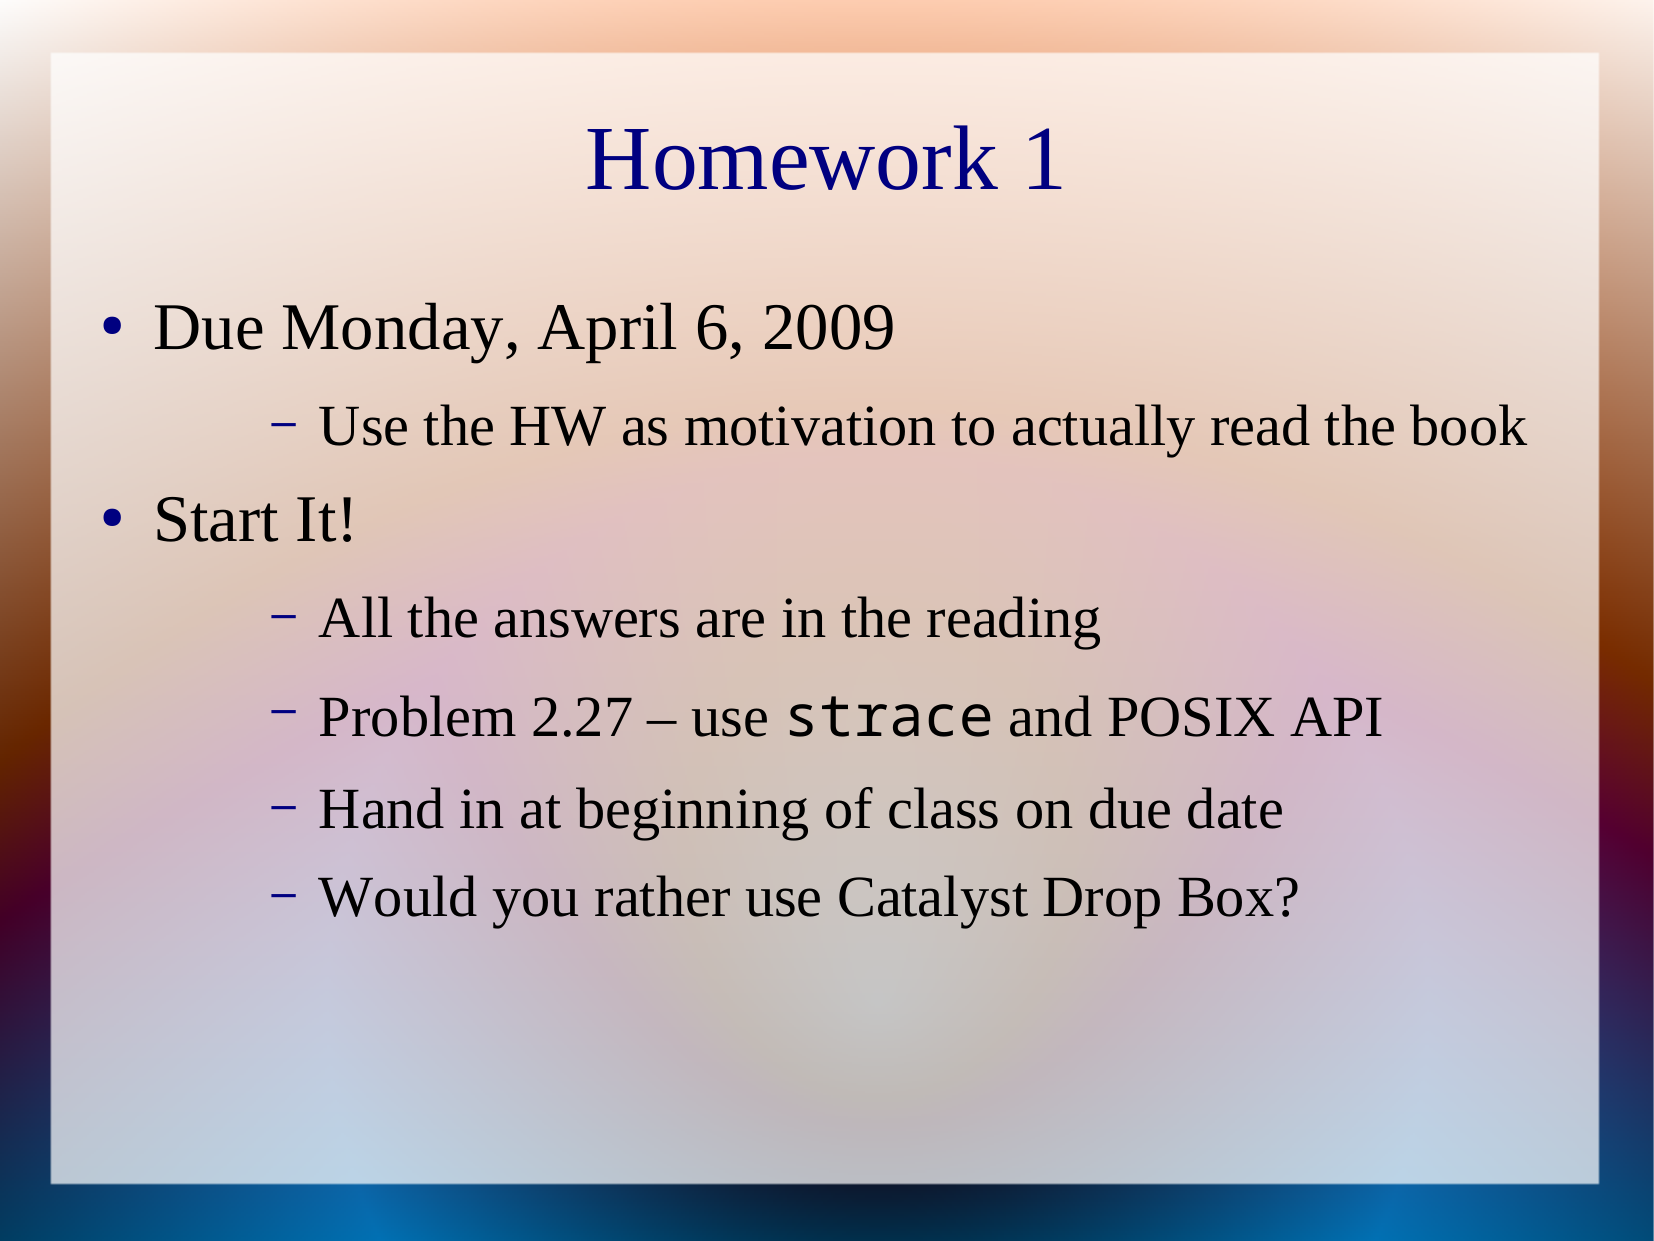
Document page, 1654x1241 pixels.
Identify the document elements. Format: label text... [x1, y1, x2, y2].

picture [0, 0, 1654, 1241]
list Due Monday, April 6, 2009 Use the HW as motivation to actually read the book Start It! All the answers are in the reading Problem 2.27 – use strace and POSIX API Hand in at beginning of class on due date Would you rather use Catalyst Drop Box? [82, 290, 1571, 1019]
title Homework 1 [82, 62, 1571, 256]
